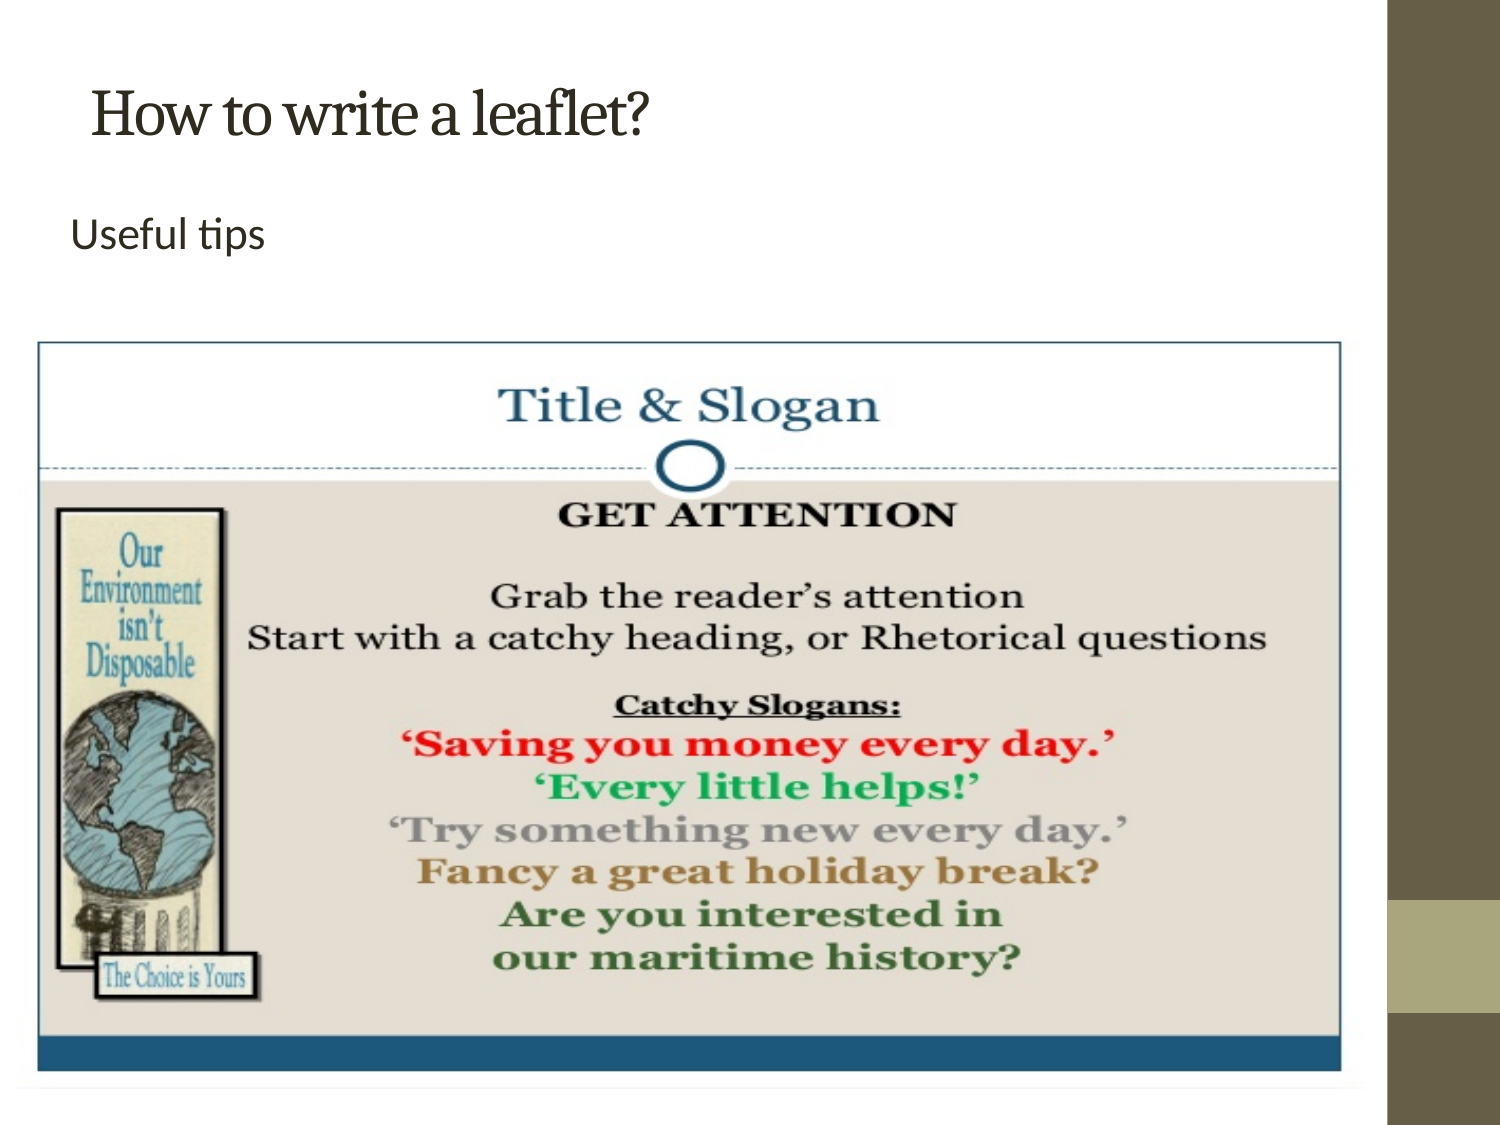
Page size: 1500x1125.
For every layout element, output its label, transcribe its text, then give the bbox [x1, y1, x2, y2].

picture [17, 326, 1365, 1089]
list Useful tips [17, 196, 1326, 326]
title How to write a leaflet? [75, 45, 1326, 173]
